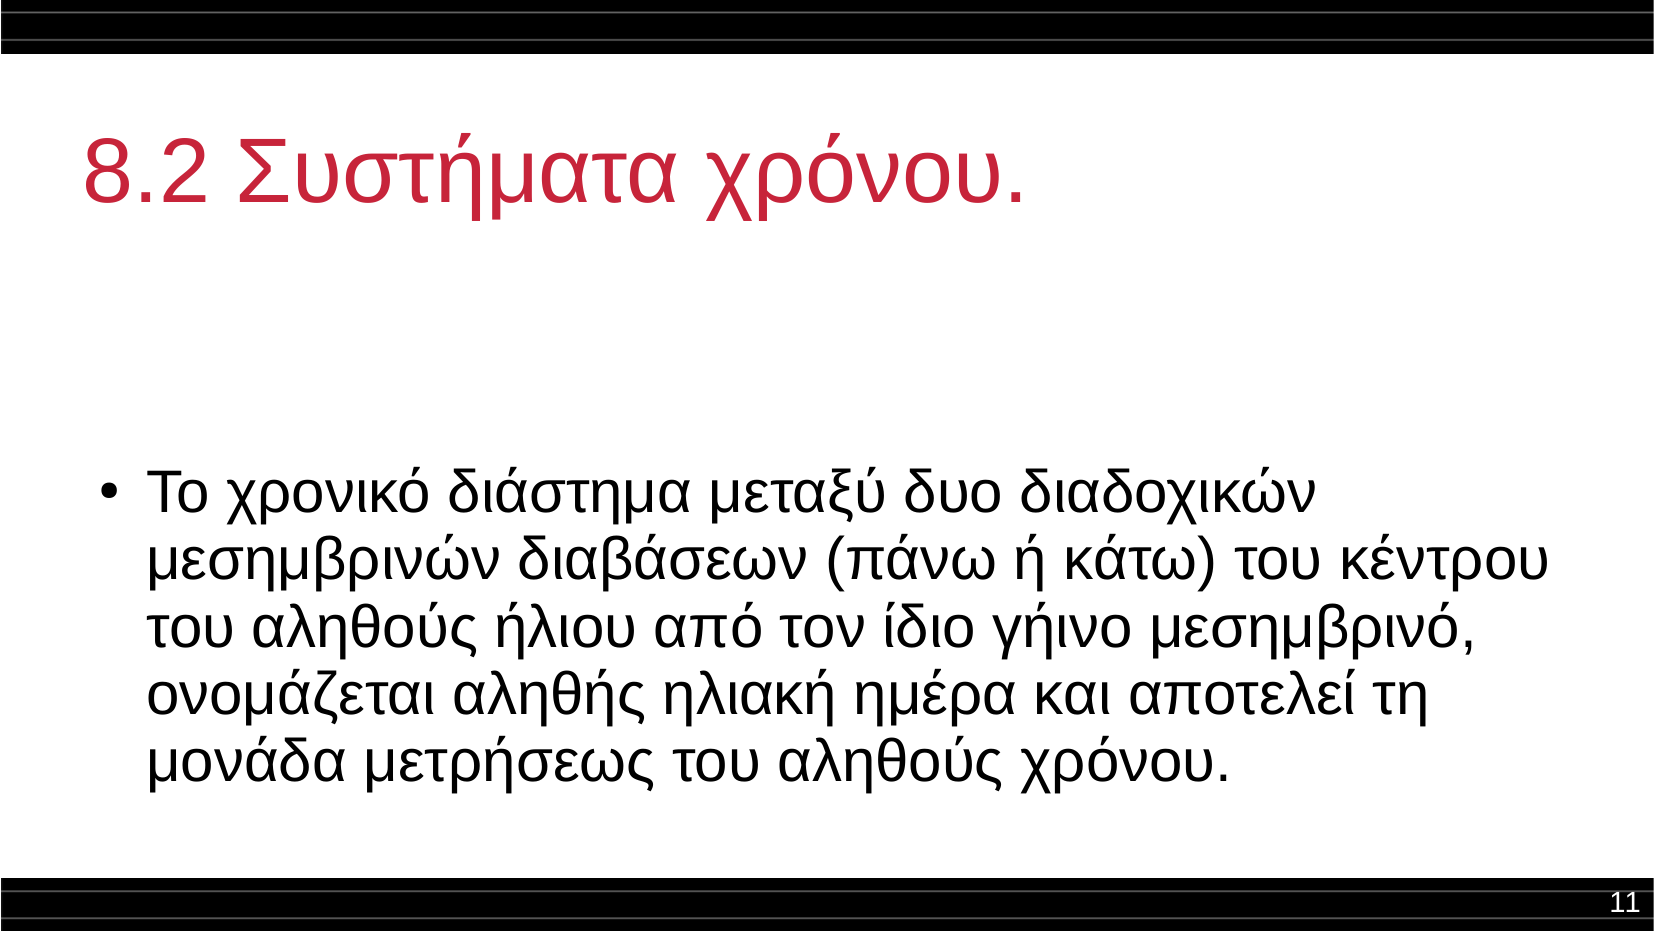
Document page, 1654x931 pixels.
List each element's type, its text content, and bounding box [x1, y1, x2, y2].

title 8.2 Συστήματα χρόνου. [82, 92, 1571, 249]
picture [1, 0, 1654, 54]
list Το χρονικό διάστημα μεταξύ δυο διαδοχικών μεσημβρινών διαβάσεων (πάνω ή κάτω) του κέντρου του αληθούς ήλιου από τον ίδιο γήινο μεσημβρινό, ονομάζεται αληθής ηλιακή ημέρα και αποτελεί τη μονάδα μετρήσεως του αληθούς χρόνου. [82, 271, 1571, 851]
picture [1, 878, 1654, 931]
